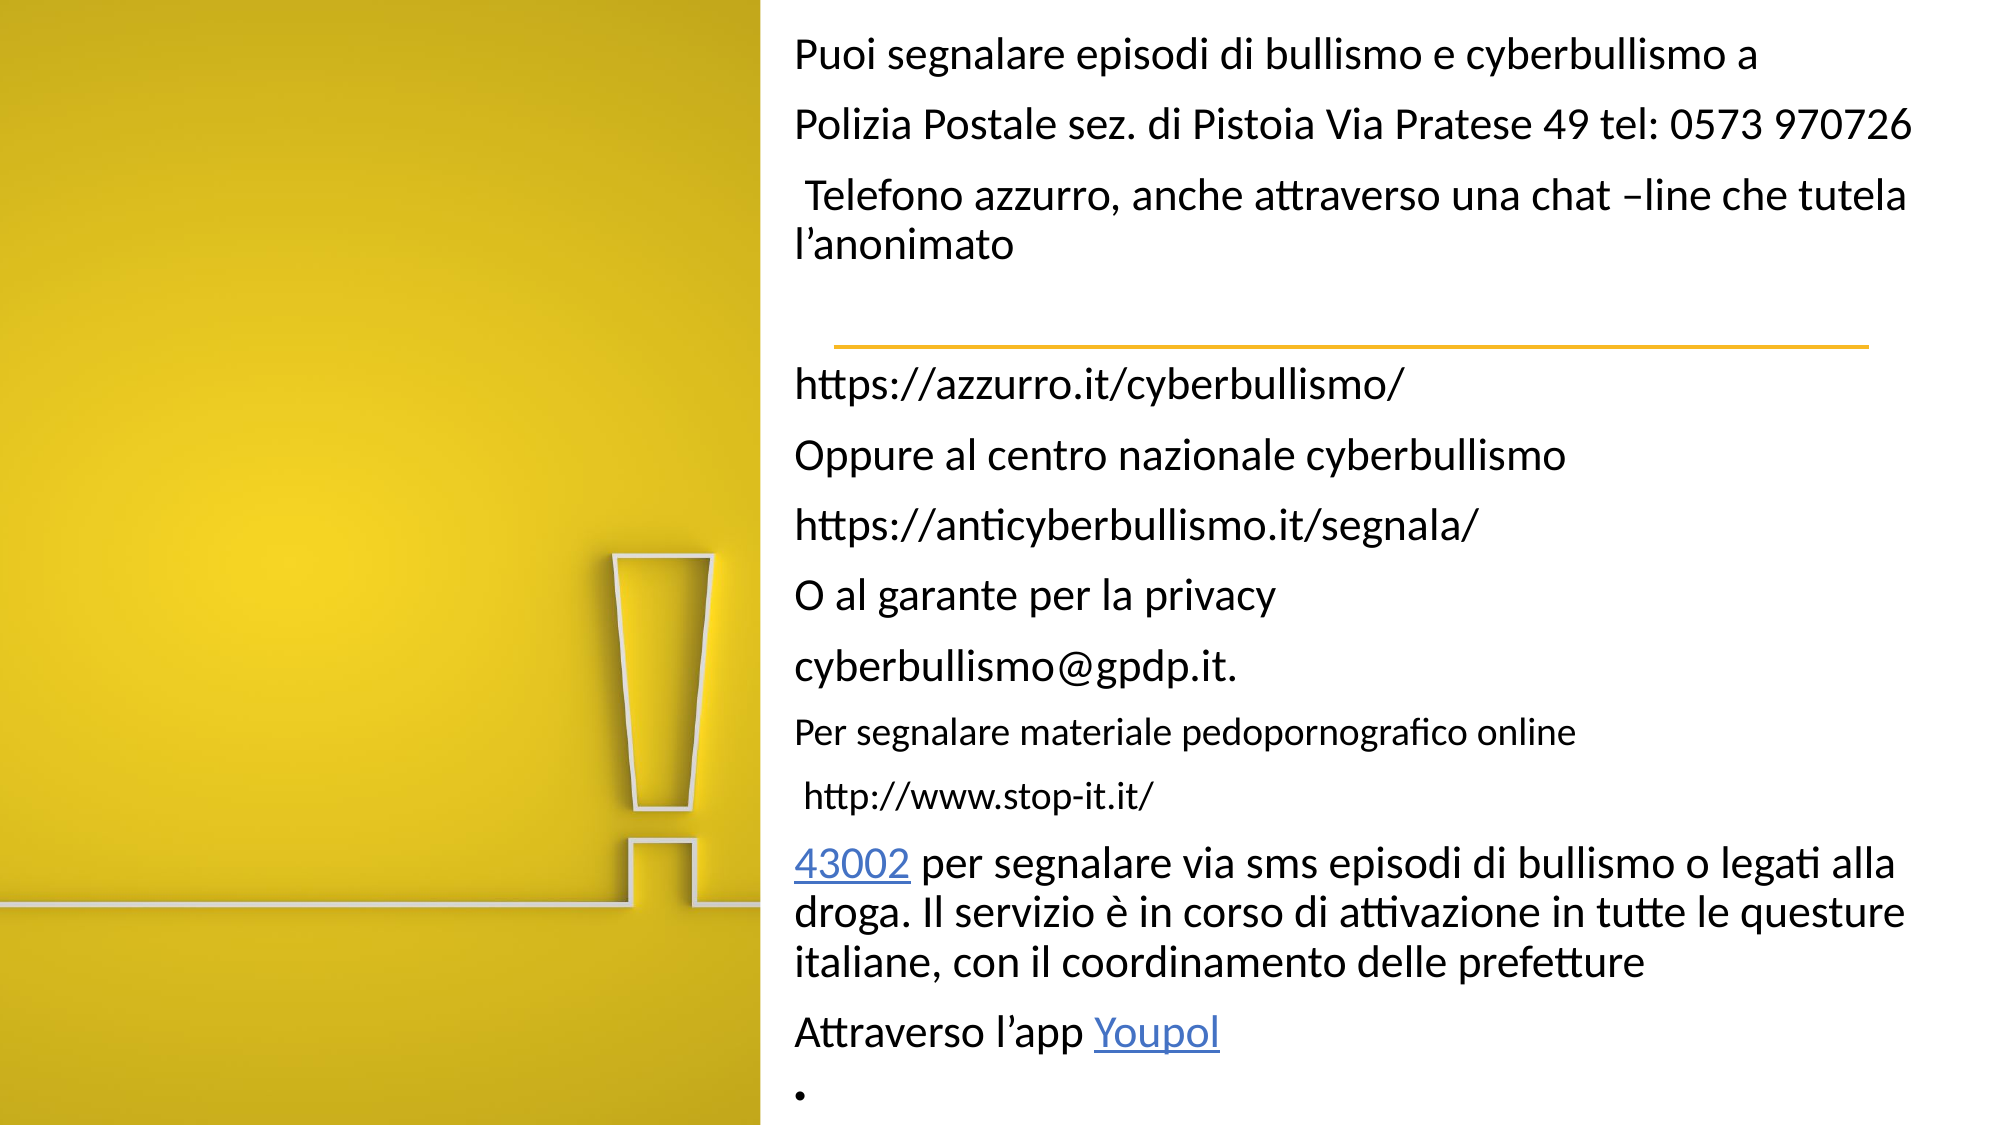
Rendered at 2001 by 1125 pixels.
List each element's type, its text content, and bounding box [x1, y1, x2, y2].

list Puoi segnalare episodi di bullismo e cyberbullismo a Polizia Postale sez. di Pistoia Via Pratese 49 tel: 0573 970726 Telefono azzurro, anche attraverso una chat –line che tutela l’anonimato https://azzurro.it/cyberbullismo/ Oppure al centro nazionale cyberbullismo https://anticyberbullismo.it/segnala/ O al garante per la privacy cyberbullismo@gpdp.it. Per segnalare materiale pedopornografico online http://www.stop-it.it/ 43002 per segnalare via sms episodi di bullismo o legati alla droga. Il servizio è in corso di attivazione in tutte le questure italiane, con il coordinamento delle prefetture Attraverso l’app Youpol [779, 22, 1940, 1084]
picture [0, 0, 761, 1125]
